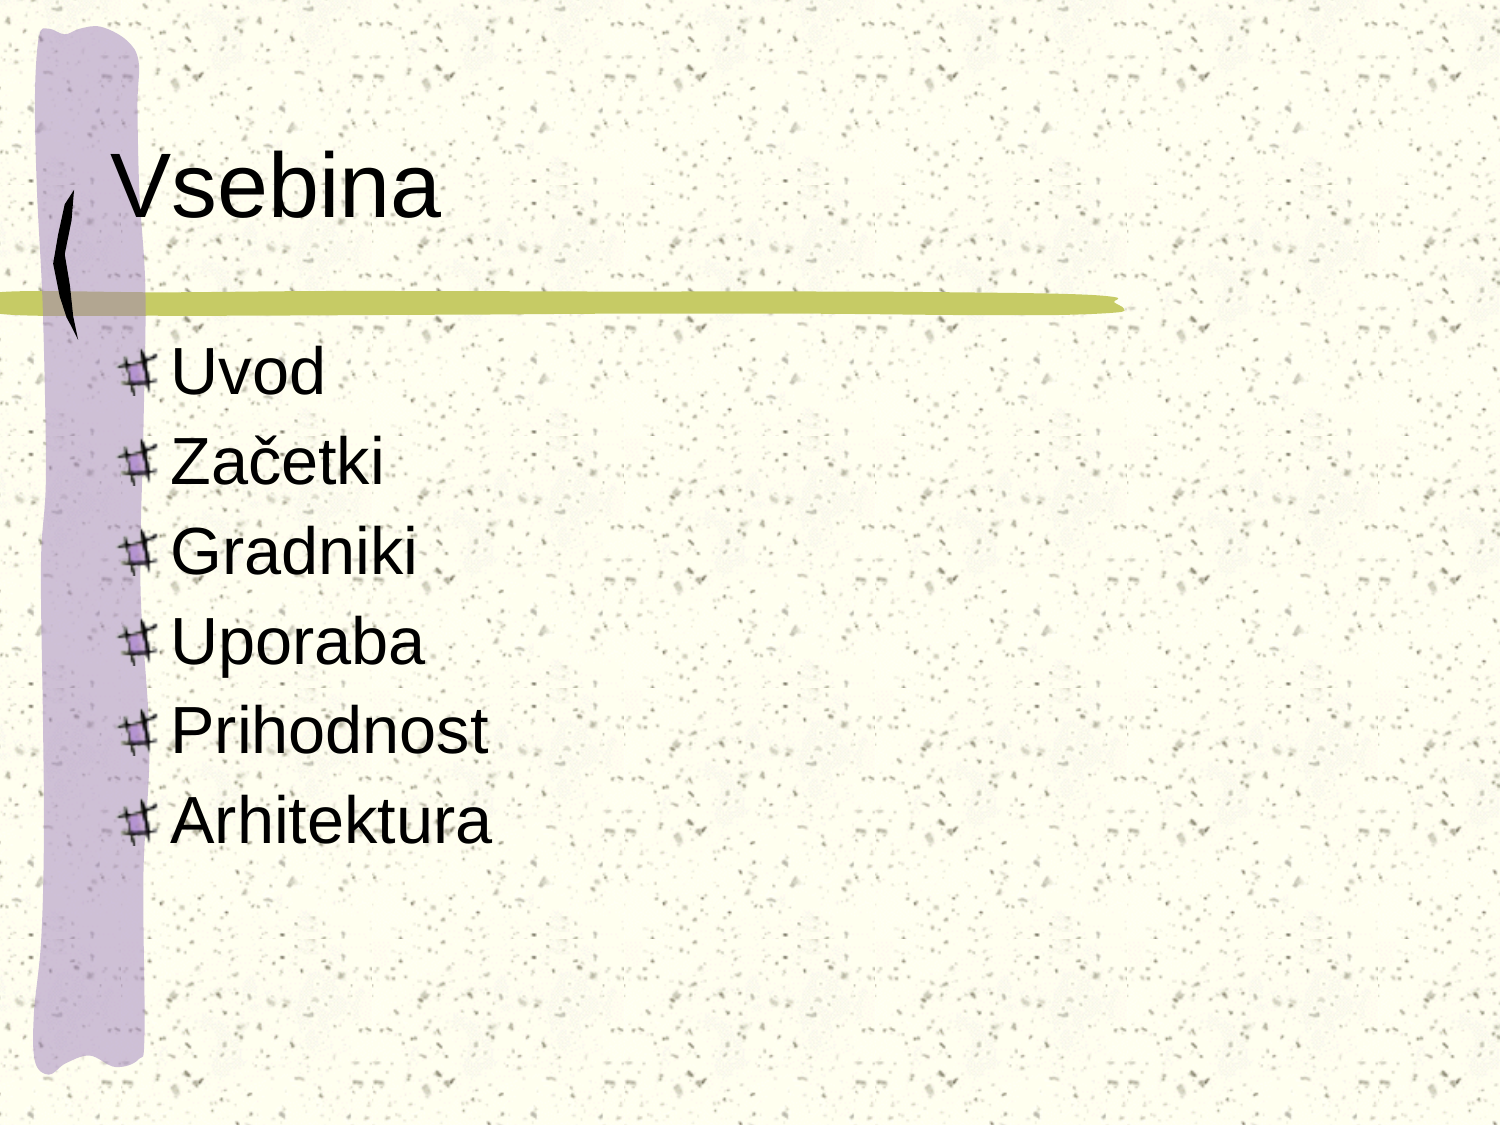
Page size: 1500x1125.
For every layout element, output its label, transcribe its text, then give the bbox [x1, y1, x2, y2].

list Uvod Začetki Gradniki Uporaba Prihodnost Arhitektura [114, 335, 1396, 1103]
picture [0, 0, 1500, 1125]
title Vsebina [110, 93, 1392, 282]
